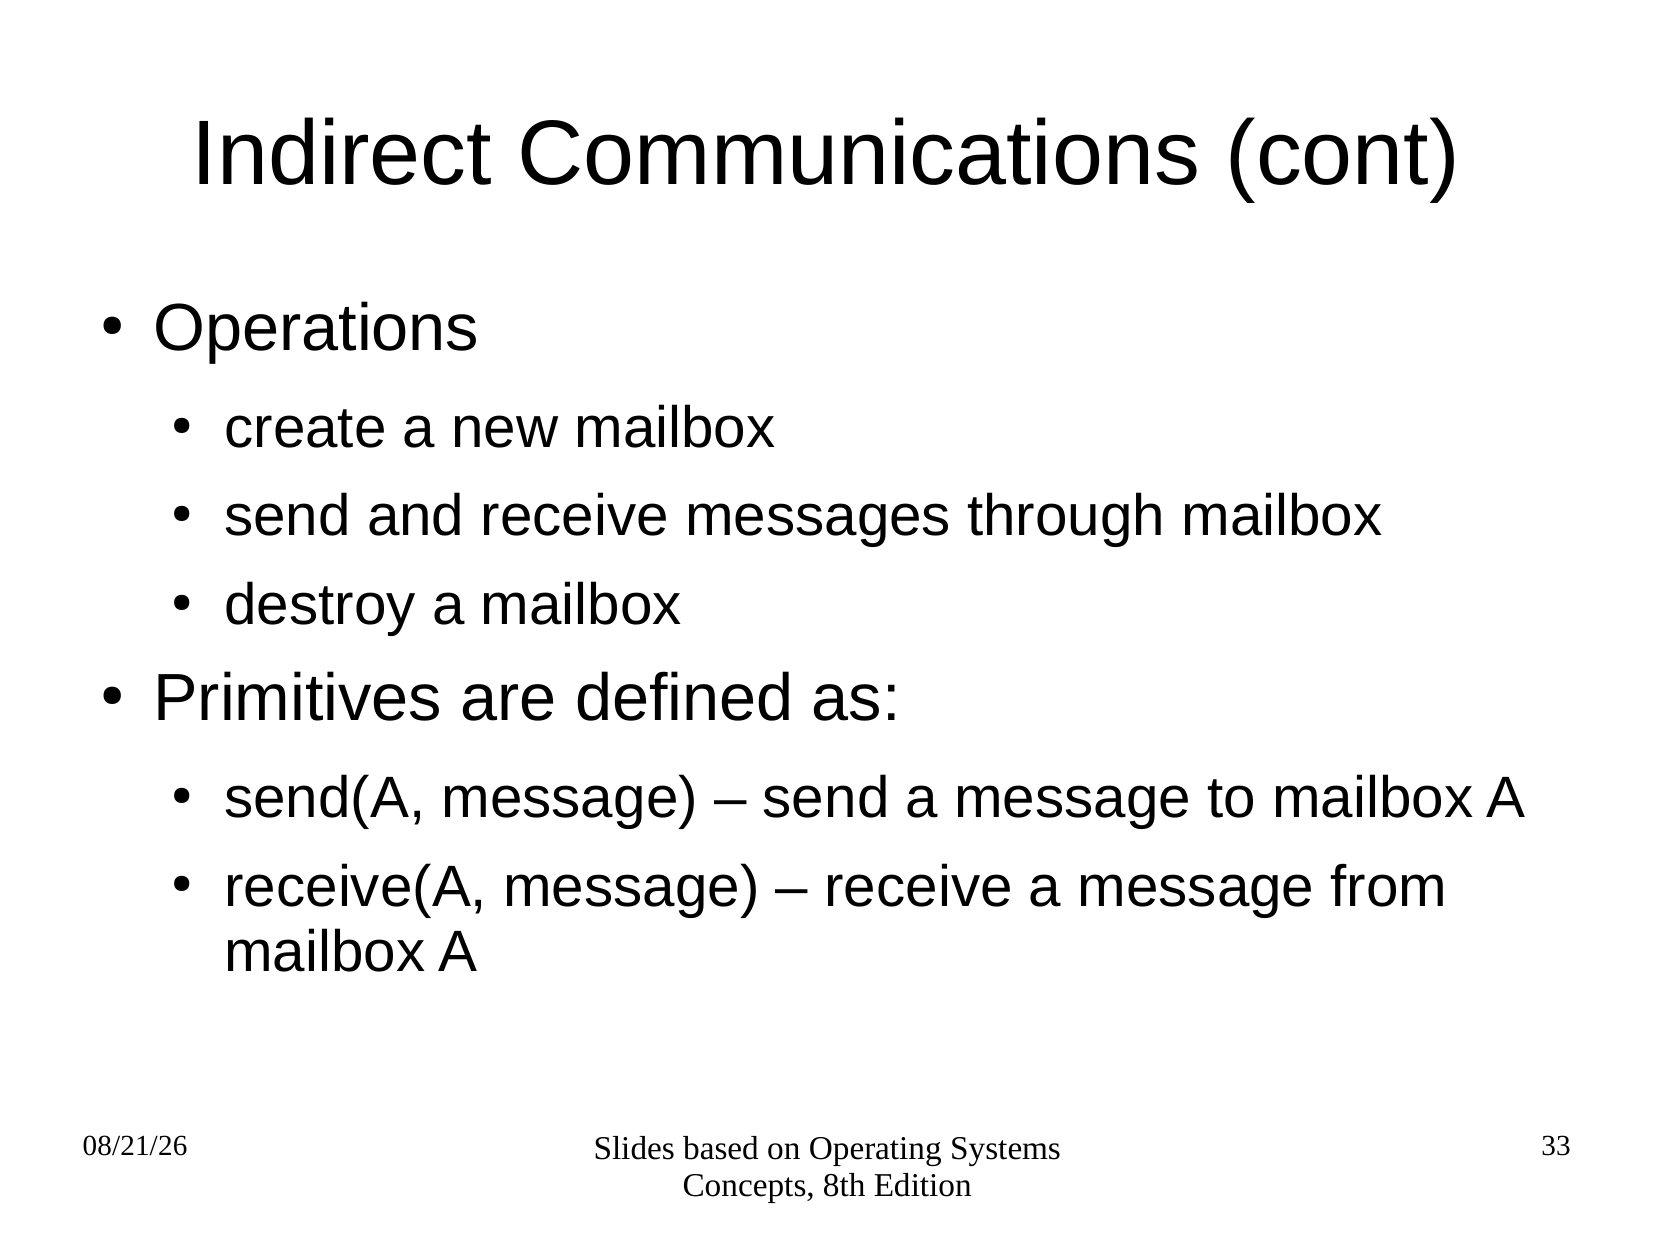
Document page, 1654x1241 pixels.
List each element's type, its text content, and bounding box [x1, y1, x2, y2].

title Indirect Communications (cont) [82, 49, 1571, 257]
list Operations create a new mailbox send and receive messages through mailbox destroy a mailbox Primitives are defined as: send(A, message) – send a message to mailbox A receive(A, message) – receive a message from mailbox A [82, 290, 1571, 1109]
